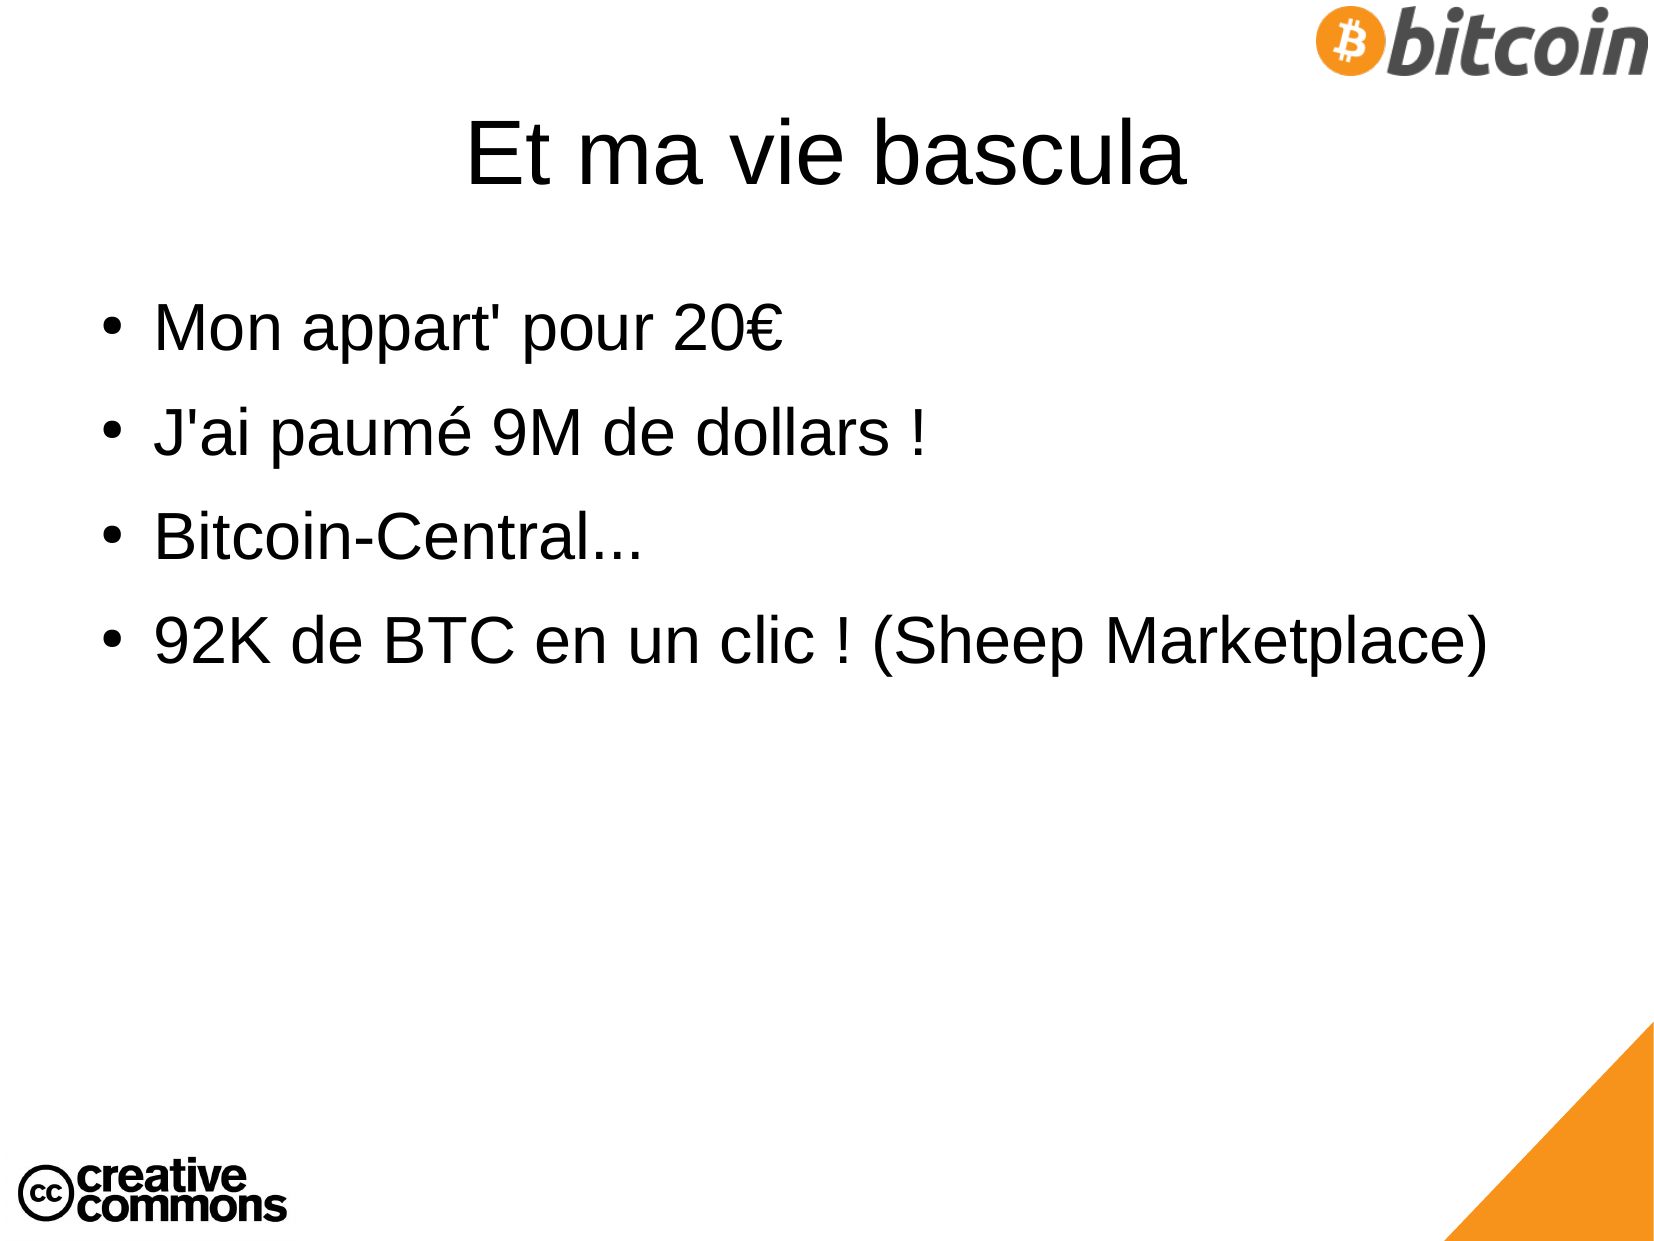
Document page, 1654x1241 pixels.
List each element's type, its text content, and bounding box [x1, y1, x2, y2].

picture [1316, 6, 1648, 76]
list Mon appart' pour 20€ J'ai paumé 9M de dollars ! Bitcoin-Central... 92K de BTC en un clic ! (Sheep Marketplace) [82, 290, 1538, 1010]
picture [3, 1139, 296, 1241]
title Et ma vie bascula [82, 49, 1571, 257]
